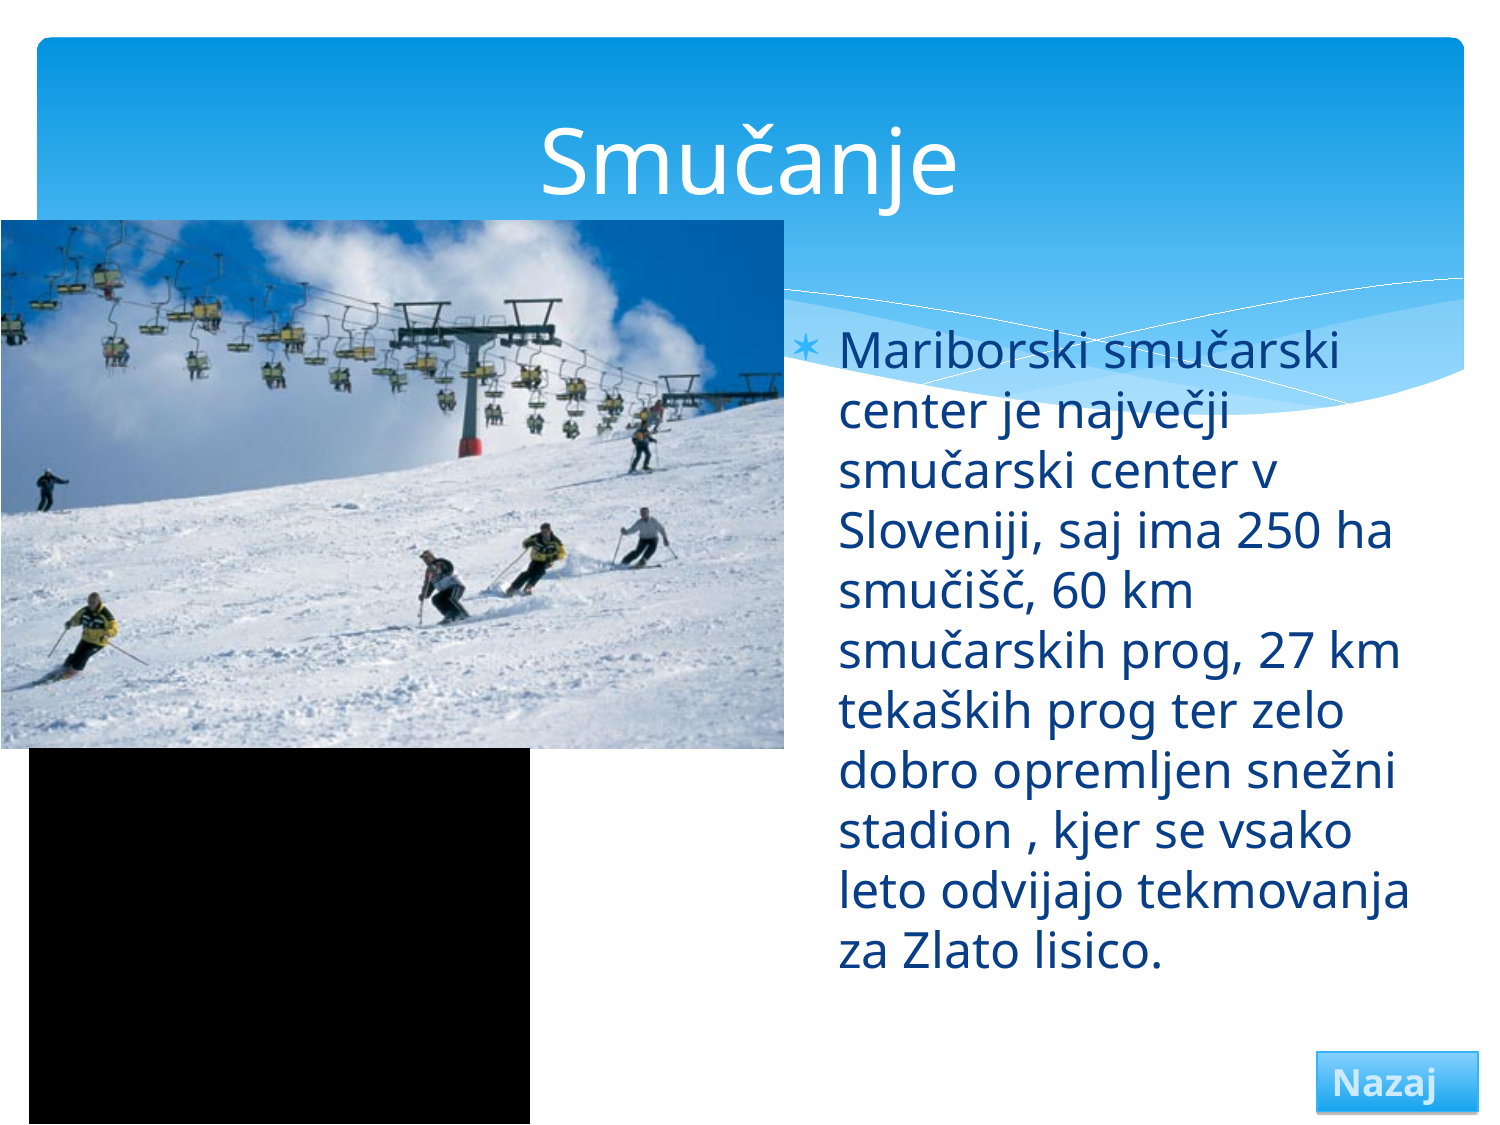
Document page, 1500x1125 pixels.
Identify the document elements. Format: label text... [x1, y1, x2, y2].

picture [1, 220, 784, 1124]
title Smučanje [75, 55, 1425, 261]
list Mariborski smučarski center je največji smučarski center v Sloveniji, saj ima 250 ha smučišč, 60 km smučarskih prog, 27 km tekaških prog ter zelo dobro opremljen snežni stadion , kjer se vsako leto odvijajo tekmovanja za Zlato lisico. [778, 311, 1450, 1056]
text_box Nazaj [1316, 1051, 1479, 1112]
